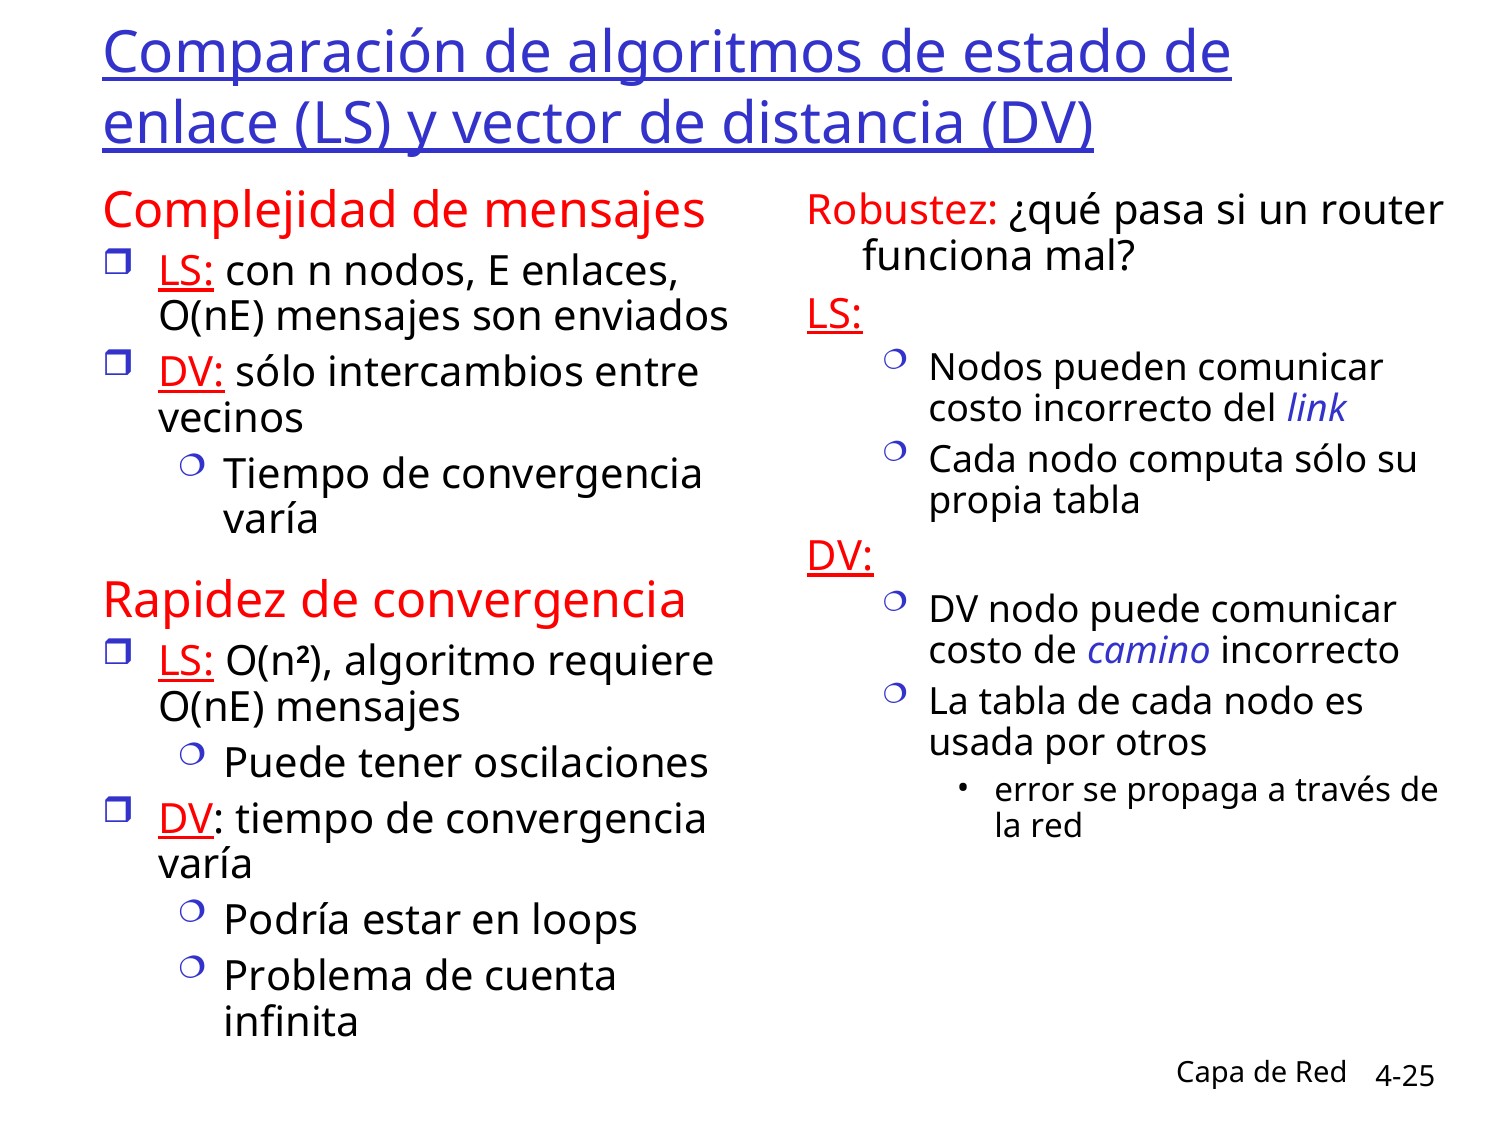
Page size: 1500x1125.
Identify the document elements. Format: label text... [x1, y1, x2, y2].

list Robustez: ¿qué pasa si un router funciona mal? LS: Nodos pueden comunicar costo incorrecto del link Cada nodo computa sólo su propia tabla DV: DV nodo puede comunicar costo de camino incorrecto La tabla de cada nodo es usada por otros error se propaga a través de la red [792, 180, 1464, 1066]
title Comparación de algoritmos de estado de enlace (LS) y vector de distancia (DV) [87, 7, 1363, 167]
list Complejidad de mensajes LS: con n nodos, E enlaces, O(nE) mensajes son enviados DV: sólo intercambios entre vecinos Tiempo de convergencia varía Rapidez de convergencia LS: O(n2), algoritmo requiere O(nE) mensajes Puede tener oscilaciones DV: tiempo de convergencia varía Podría estar en loops Problema de cuenta infinita [87, 176, 759, 1066]
